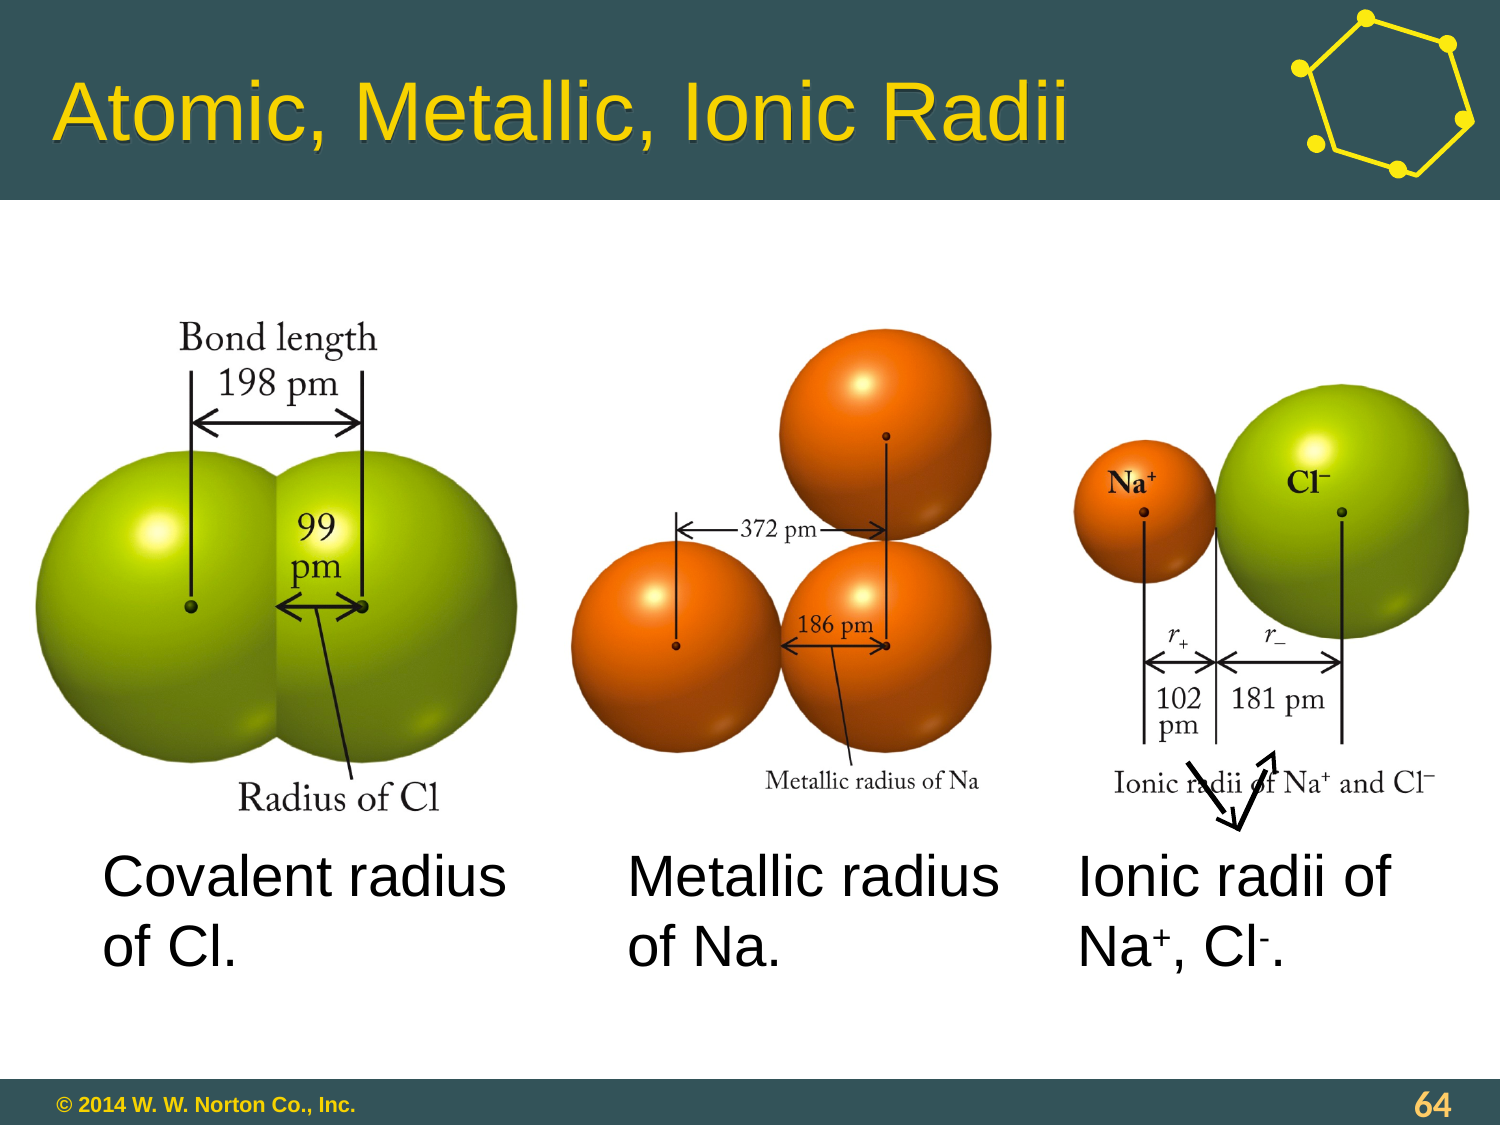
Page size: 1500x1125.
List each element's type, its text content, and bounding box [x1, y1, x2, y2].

text_box Metallic radius of Na. [612, 830, 1025, 986]
picture [564, 323, 1002, 802]
text_box Covalent radius of Cl. [87, 830, 525, 986]
slide_number <number> [1390, 1076, 1468, 1125]
text_box Ionic radii of Na+, Cl-. [1062, 830, 1413, 986]
title Atomic, Metallic, Ionic Radii [37, 19, 1118, 195]
picture [29, 303, 532, 829]
picture [1062, 373, 1479, 807]
